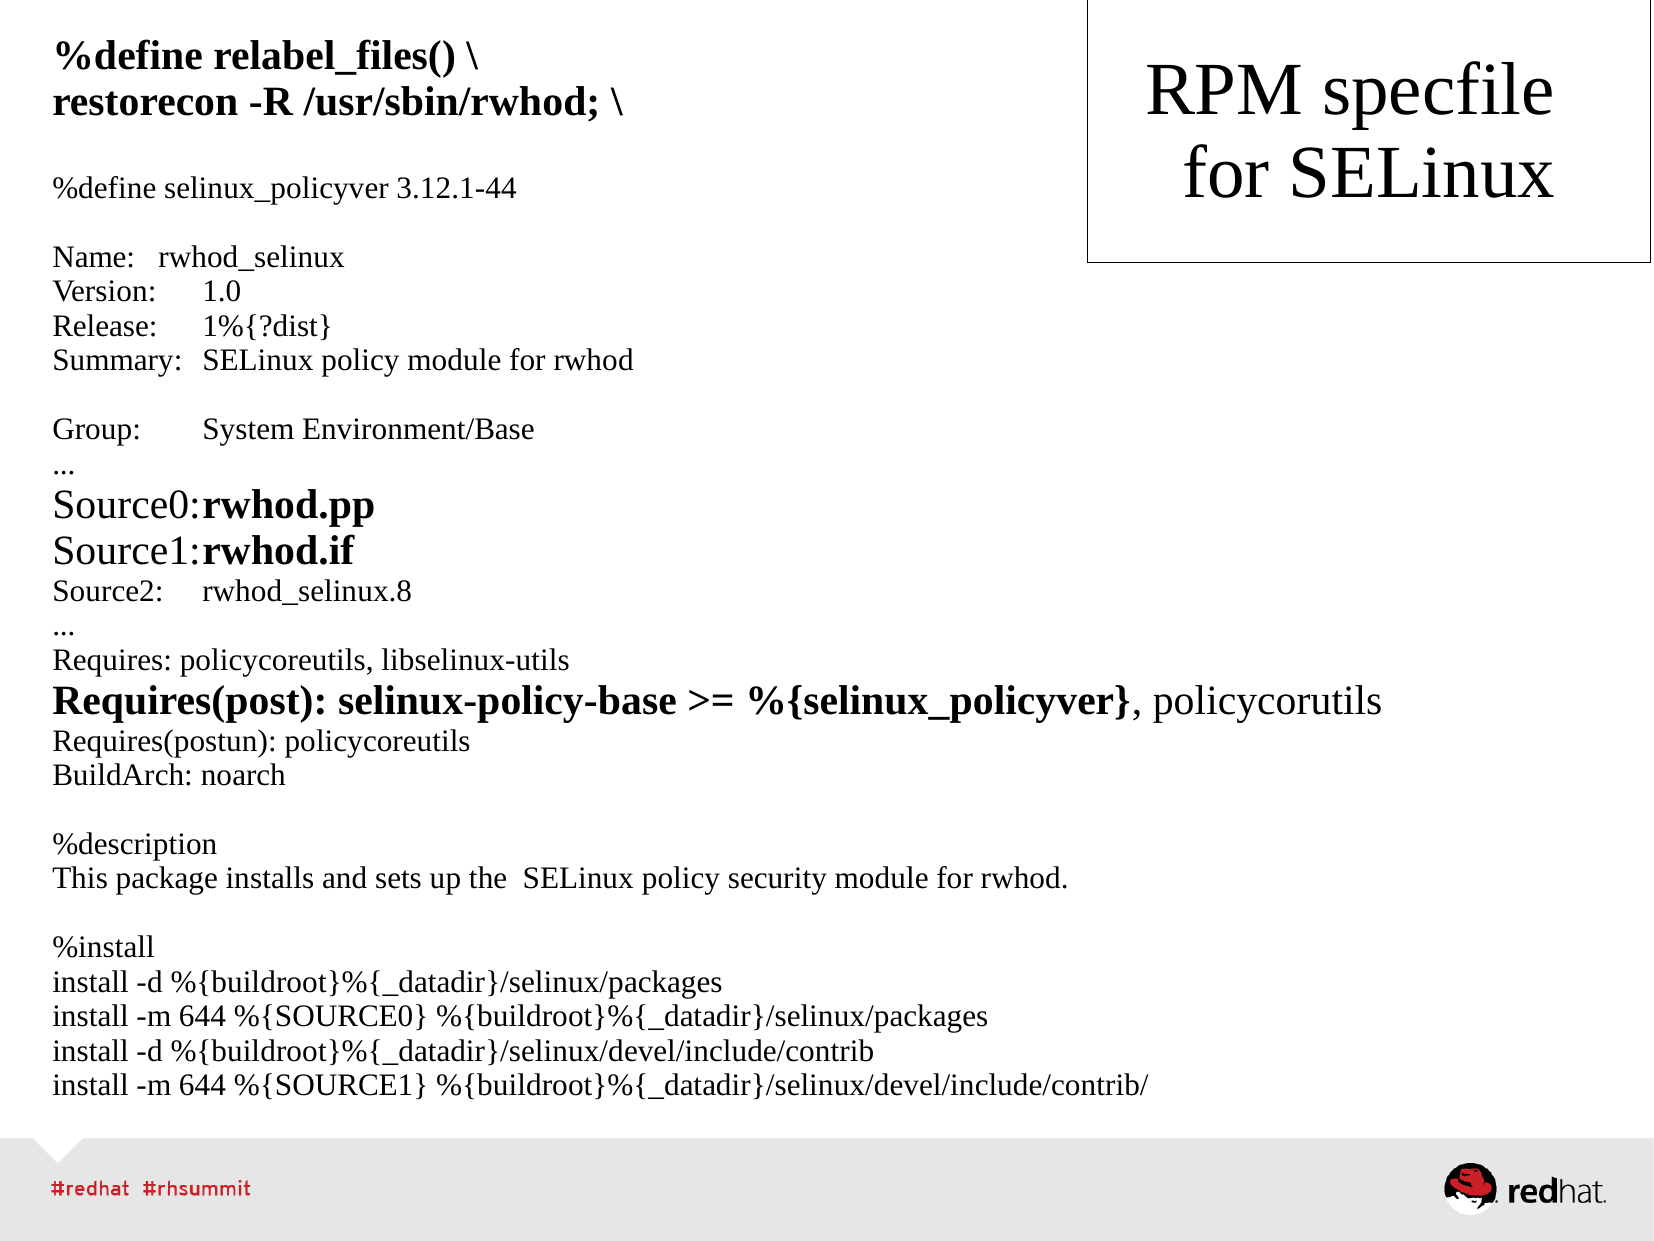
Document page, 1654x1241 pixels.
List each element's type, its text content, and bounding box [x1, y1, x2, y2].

text_box RPM specfile for SELinux [1087, 0, 1651, 263]
picture [0, 0, 1087, 1241]
picture [1433, 0, 1654, 1241]
text_box %define relabel_files() \ restorecon -R /usr/sbin/rwhod; \ %define selinux_policyver 3.12.1-44 Name: rwhod_selinux Version: 1.0 Release: 1%{?dist} Summary: SELinux policy module for rwhod Group: System Environment/Base ... Source0: rwhod.pp Source1: rwhod.if Source2: rwhod_selinux.8 ... Requires: policycoreutils, libselinux-utils Requires(post): selinux-policy-base >= %{selinux_policyver}, policycorutils Requires(postun): policycoreutils BuildArch: noarch %description This package installs and sets up the SELinux policy security module for rwhod. %install install -d %{buildroot}%{_datadir}/selinux/packages install -m 644 %{SOURCE0} %{buildroot}%{_datadir}/selinux/packages install -d %{buildroot}%{_datadir}/selinux/devel/include/contrib install -m 644 %{SOURCE1} %{buildroot}%{_datadir}/selinux/devel/include/contrib/ [37, 24, 1433, 1241]
